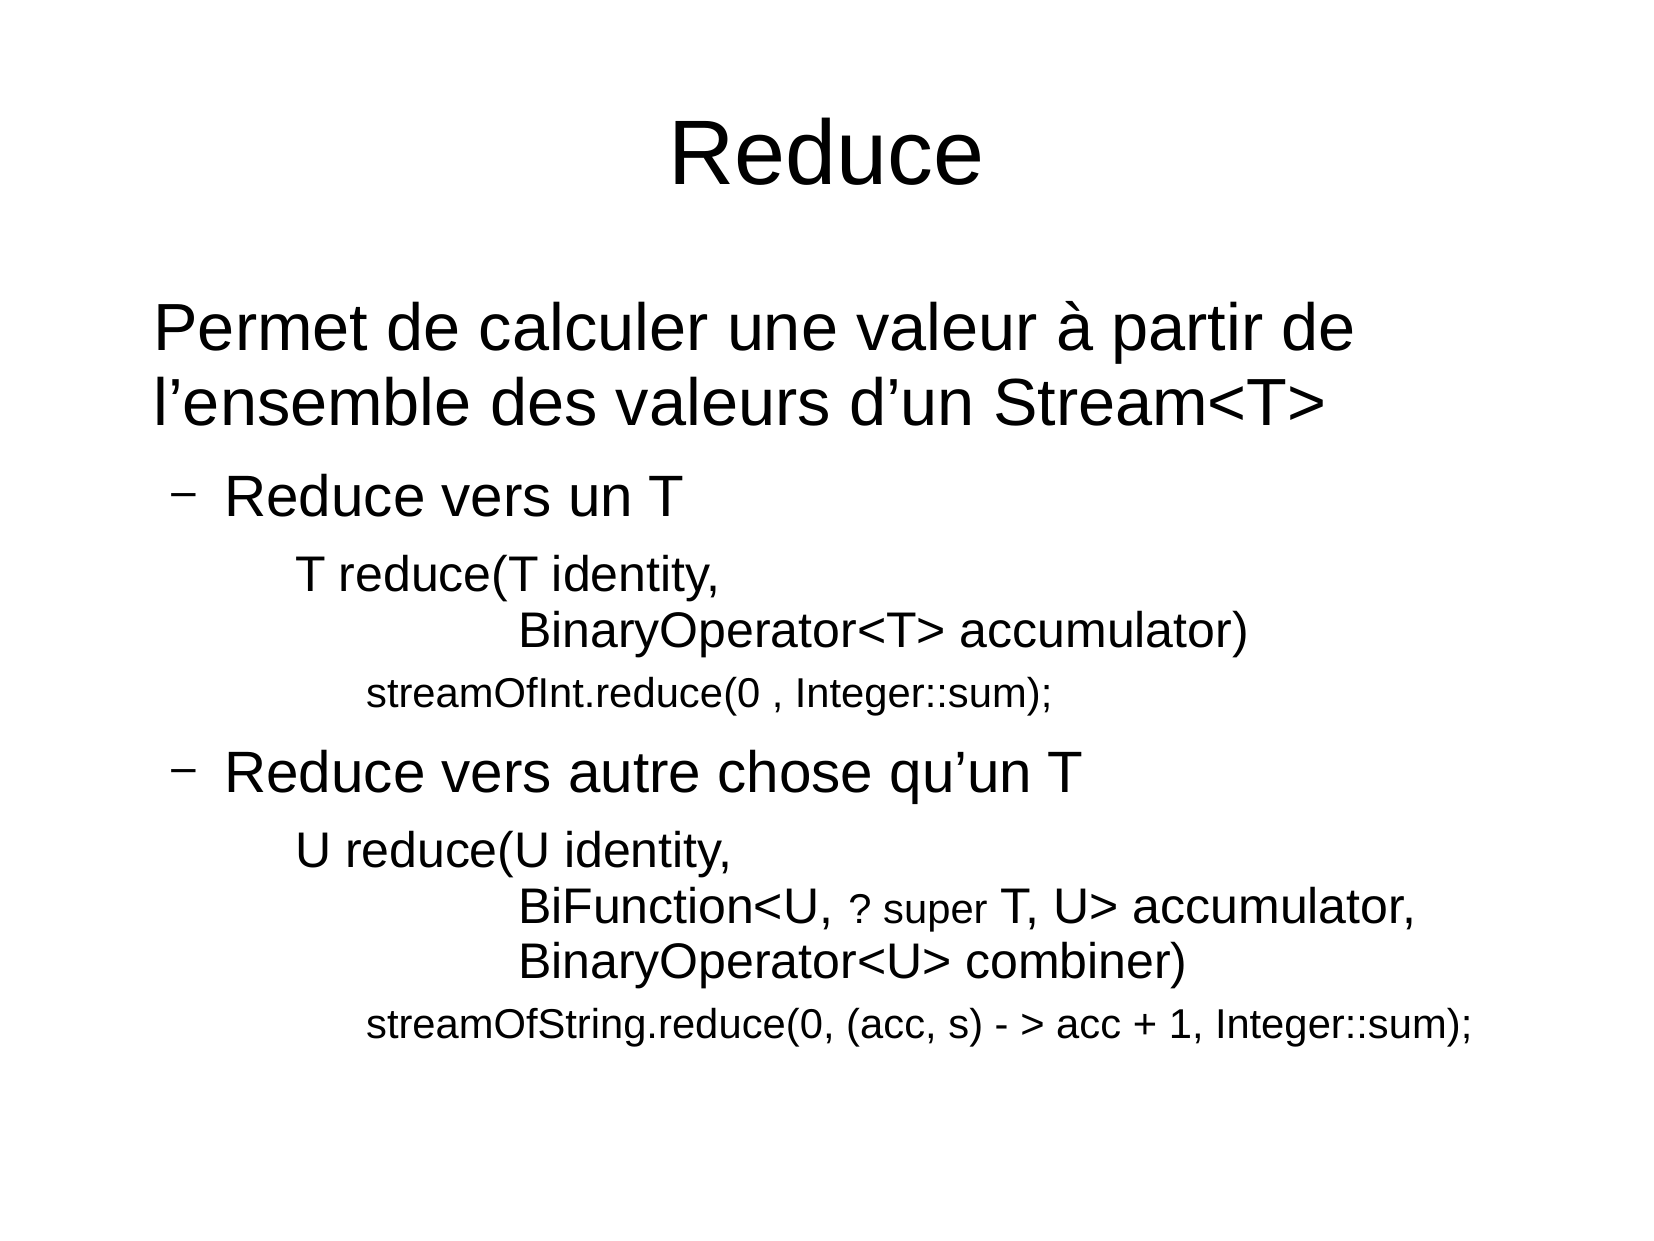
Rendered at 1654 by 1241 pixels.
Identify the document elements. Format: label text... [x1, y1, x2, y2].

list Permet de calculer une valeur à partir de l’ensemble des valeurs d’un Stream<T> Reduce vers un T T reduce(T identity, BinaryOperator<T> accumulator) streamOfInt.reduce(0 , Integer::sum); Reduce vers autre chose qu’un T U reduce(U identity, BiFunction<U, ? super T, U> accumulator, BinaryOperator<U> combiner) streamOfString.reduce(0, (acc, s) - > acc + 1, Integer::sum); [82, 290, 1571, 1156]
title Reduce [82, 49, 1571, 257]
